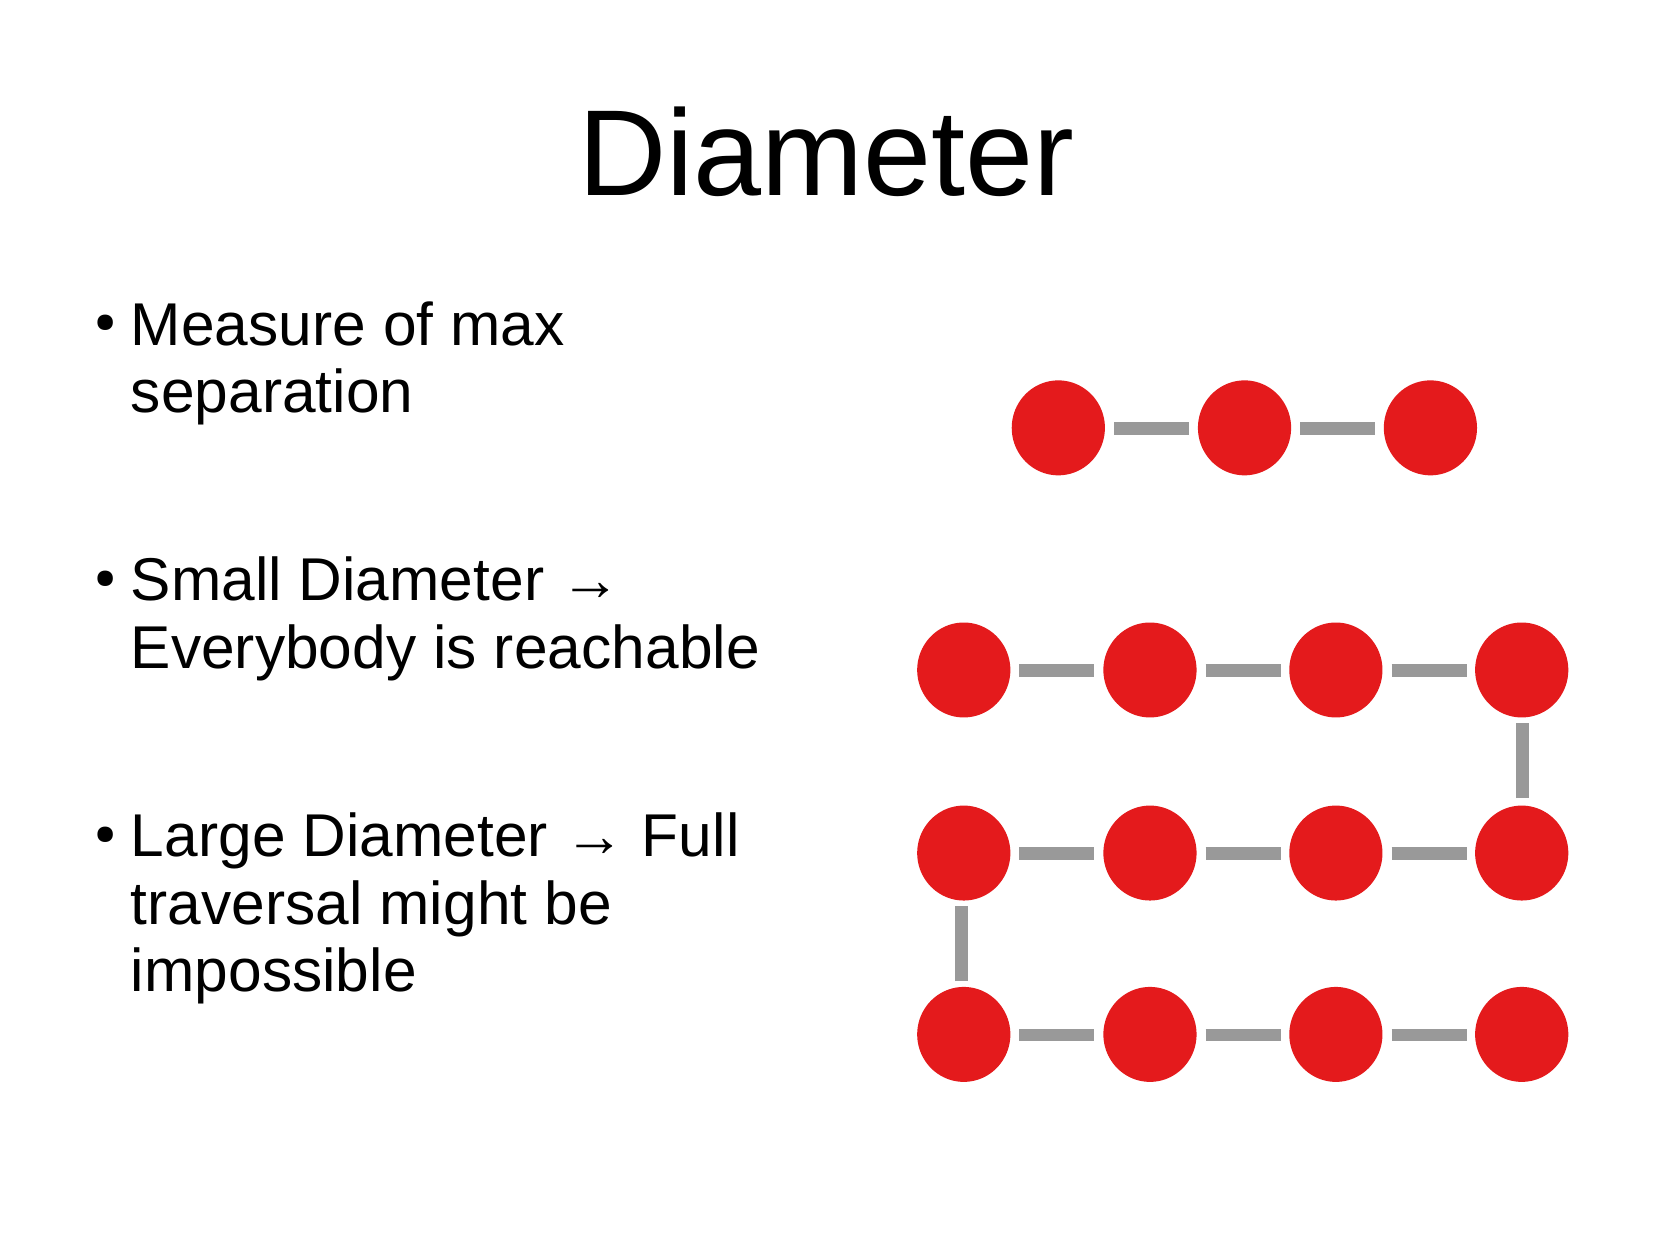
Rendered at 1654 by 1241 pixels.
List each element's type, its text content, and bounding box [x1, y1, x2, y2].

text_box [1103, 622, 1197, 718]
text_box [1475, 805, 1569, 901]
text_box [917, 986, 1011, 1082]
text_box [1289, 805, 1383, 901]
text_box [1475, 986, 1569, 1082]
text_box [917, 622, 1011, 718]
text_box [1011, 380, 1105, 476]
text_box [1103, 805, 1197, 901]
text_box [1197, 380, 1292, 476]
list Measure of max separation Small Diameter → Everybody is reachable Large Diameter → Full traversal might be impossible [82, 290, 809, 1010]
title Diameter [82, 49, 1571, 257]
text_box [917, 805, 1011, 901]
text_box [1289, 622, 1383, 718]
text_box [1475, 622, 1569, 718]
text_box [1103, 986, 1197, 1082]
text_box [1383, 380, 1478, 476]
text_box [1289, 986, 1383, 1082]
